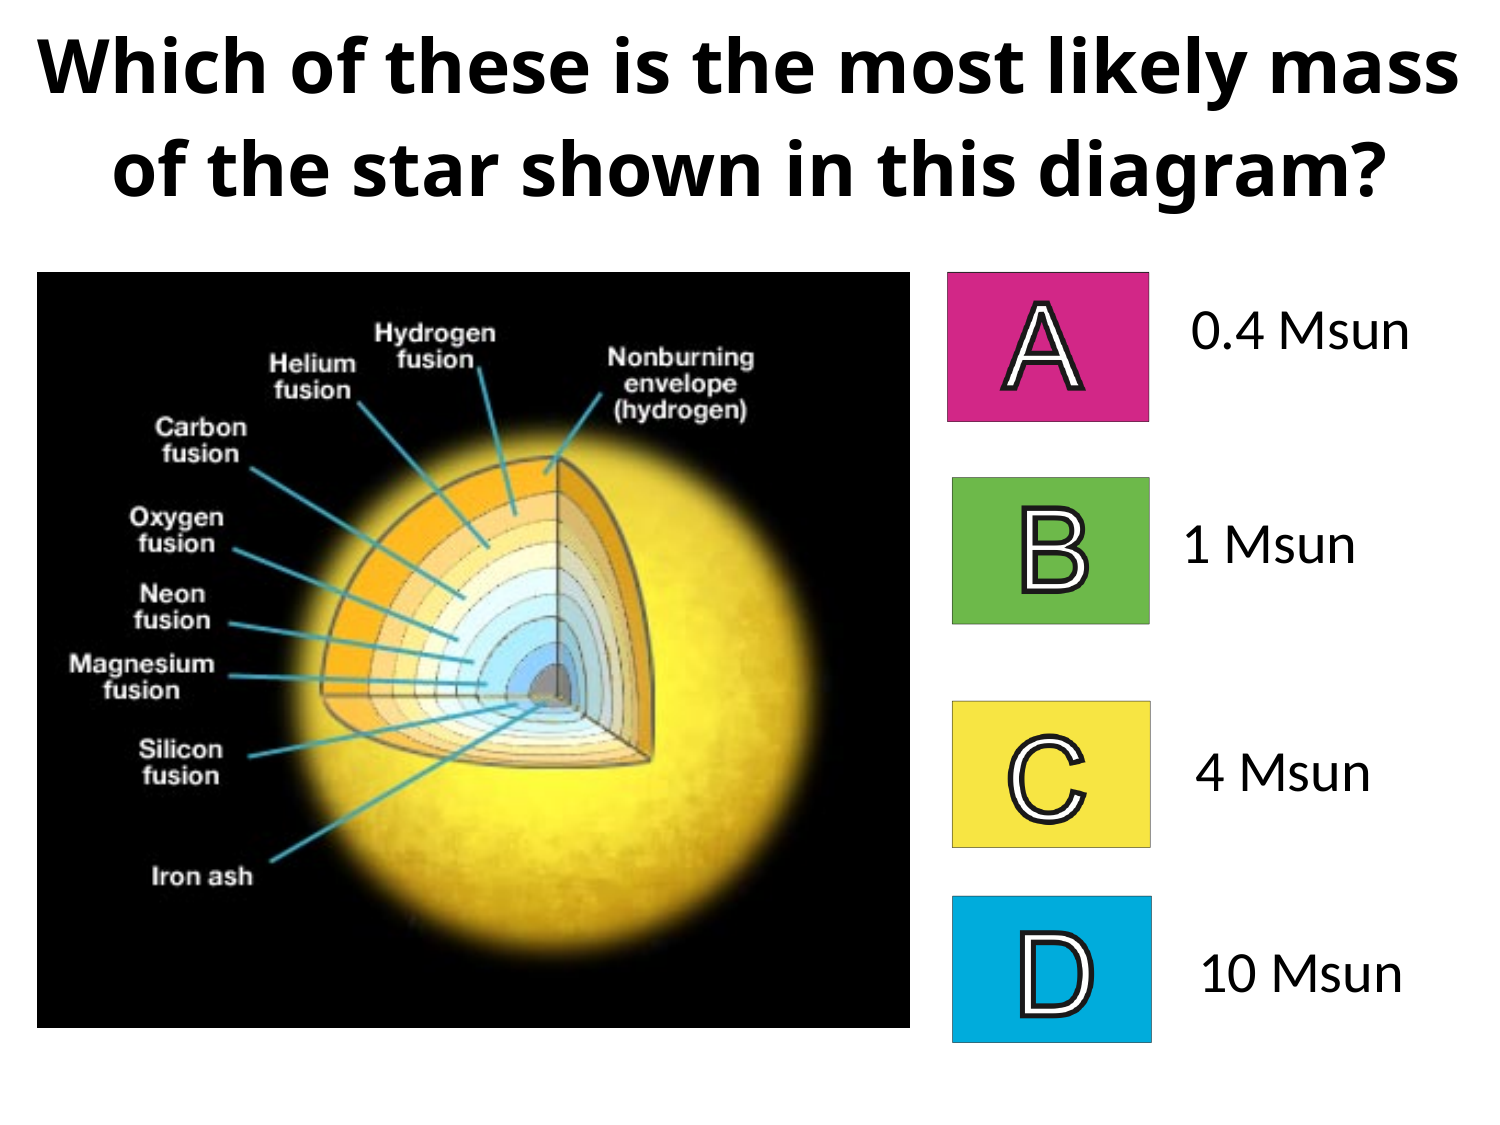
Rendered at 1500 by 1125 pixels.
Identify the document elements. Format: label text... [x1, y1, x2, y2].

text_box 10 Msun [1183, 926, 1419, 1012]
picture [950, 475, 1151, 626]
text_box 4 Msun [1180, 725, 1387, 811]
text_box 0.4 Msun [1176, 283, 1427, 369]
picture [951, 894, 1153, 1044]
title Which of these is the most likely mass of the star shown in this diagram? [30, 28, 1471, 204]
picture [37, 272, 910, 1029]
picture [950, 699, 1152, 849]
picture [945, 269, 1151, 425]
text_box 1 Msun [1166, 497, 1373, 583]
